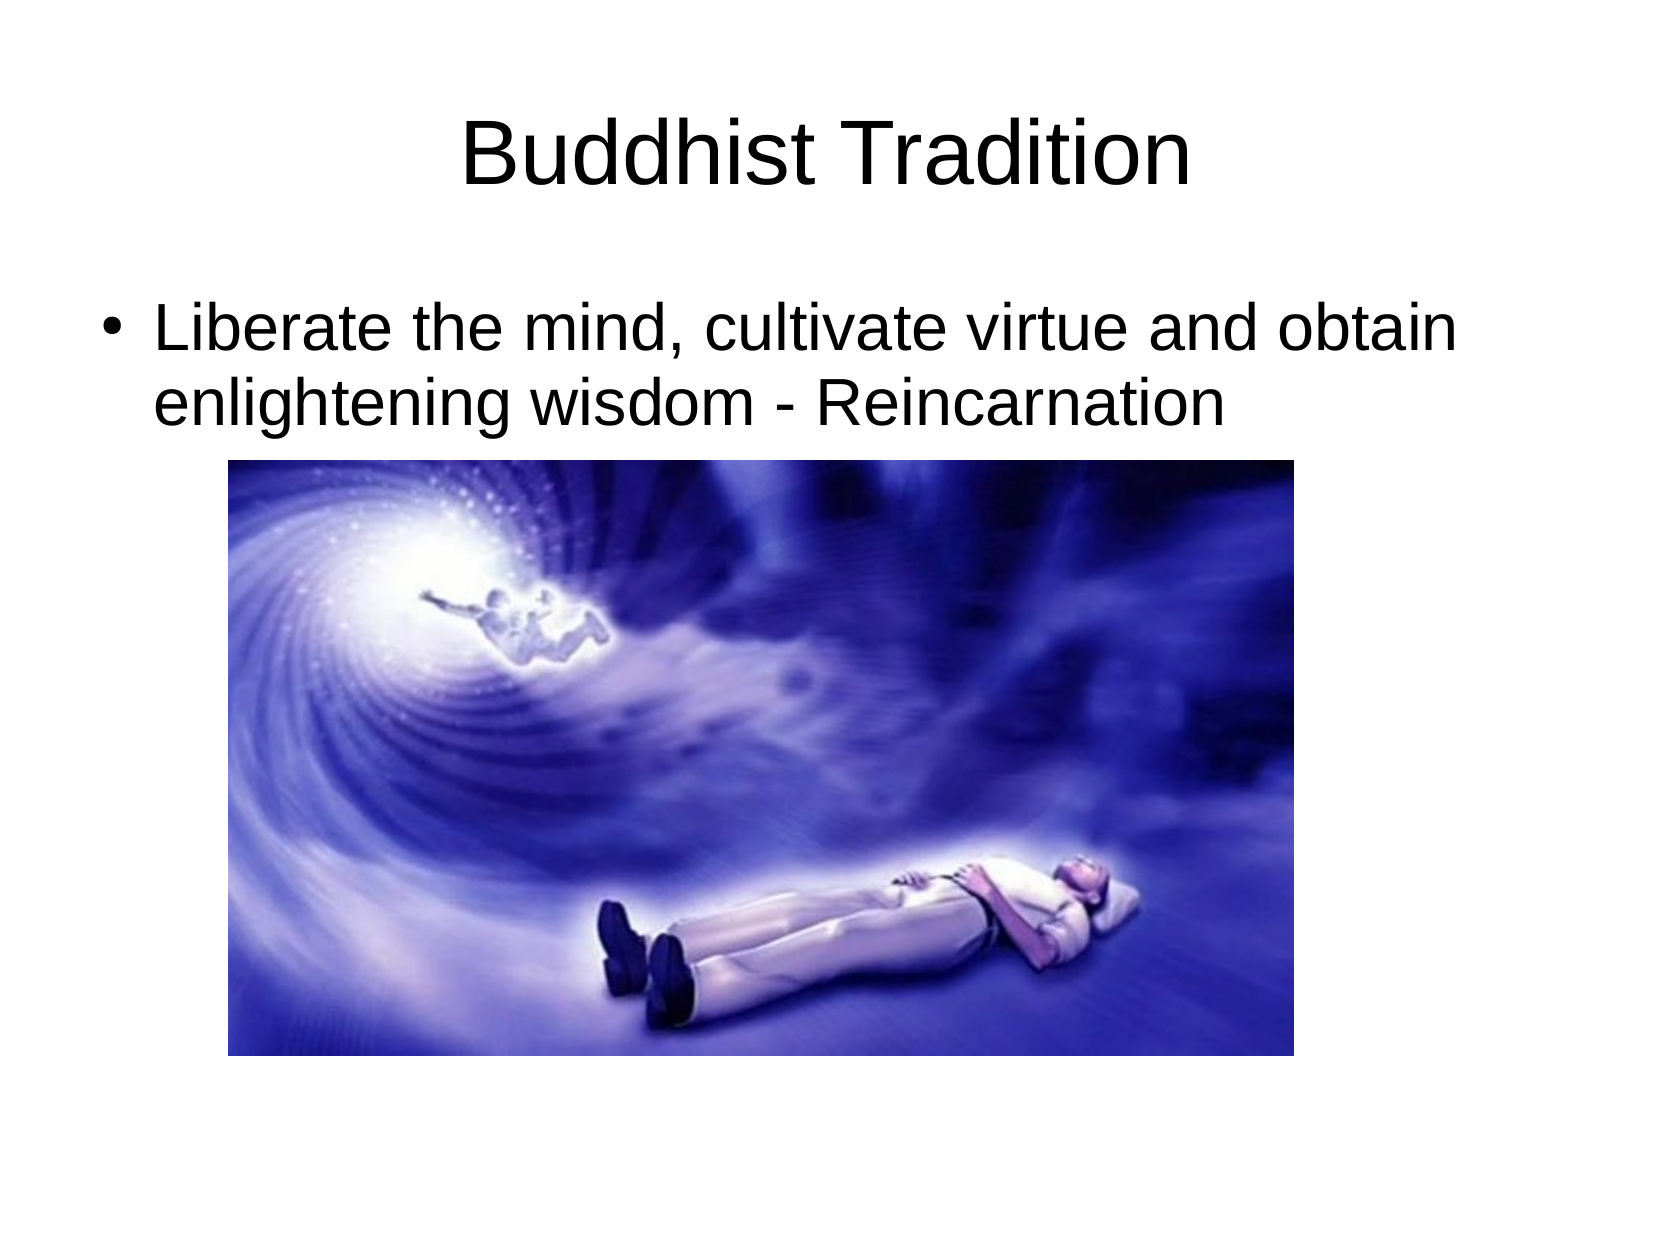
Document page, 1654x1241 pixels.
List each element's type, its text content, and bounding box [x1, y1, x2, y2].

title Buddhist Tradition [82, 49, 1571, 257]
picture [228, 460, 1294, 1056]
list Liberate the mind, cultivate virtue and obtain enlightening wisdom - Reincarnation [82, 290, 1571, 1010]
